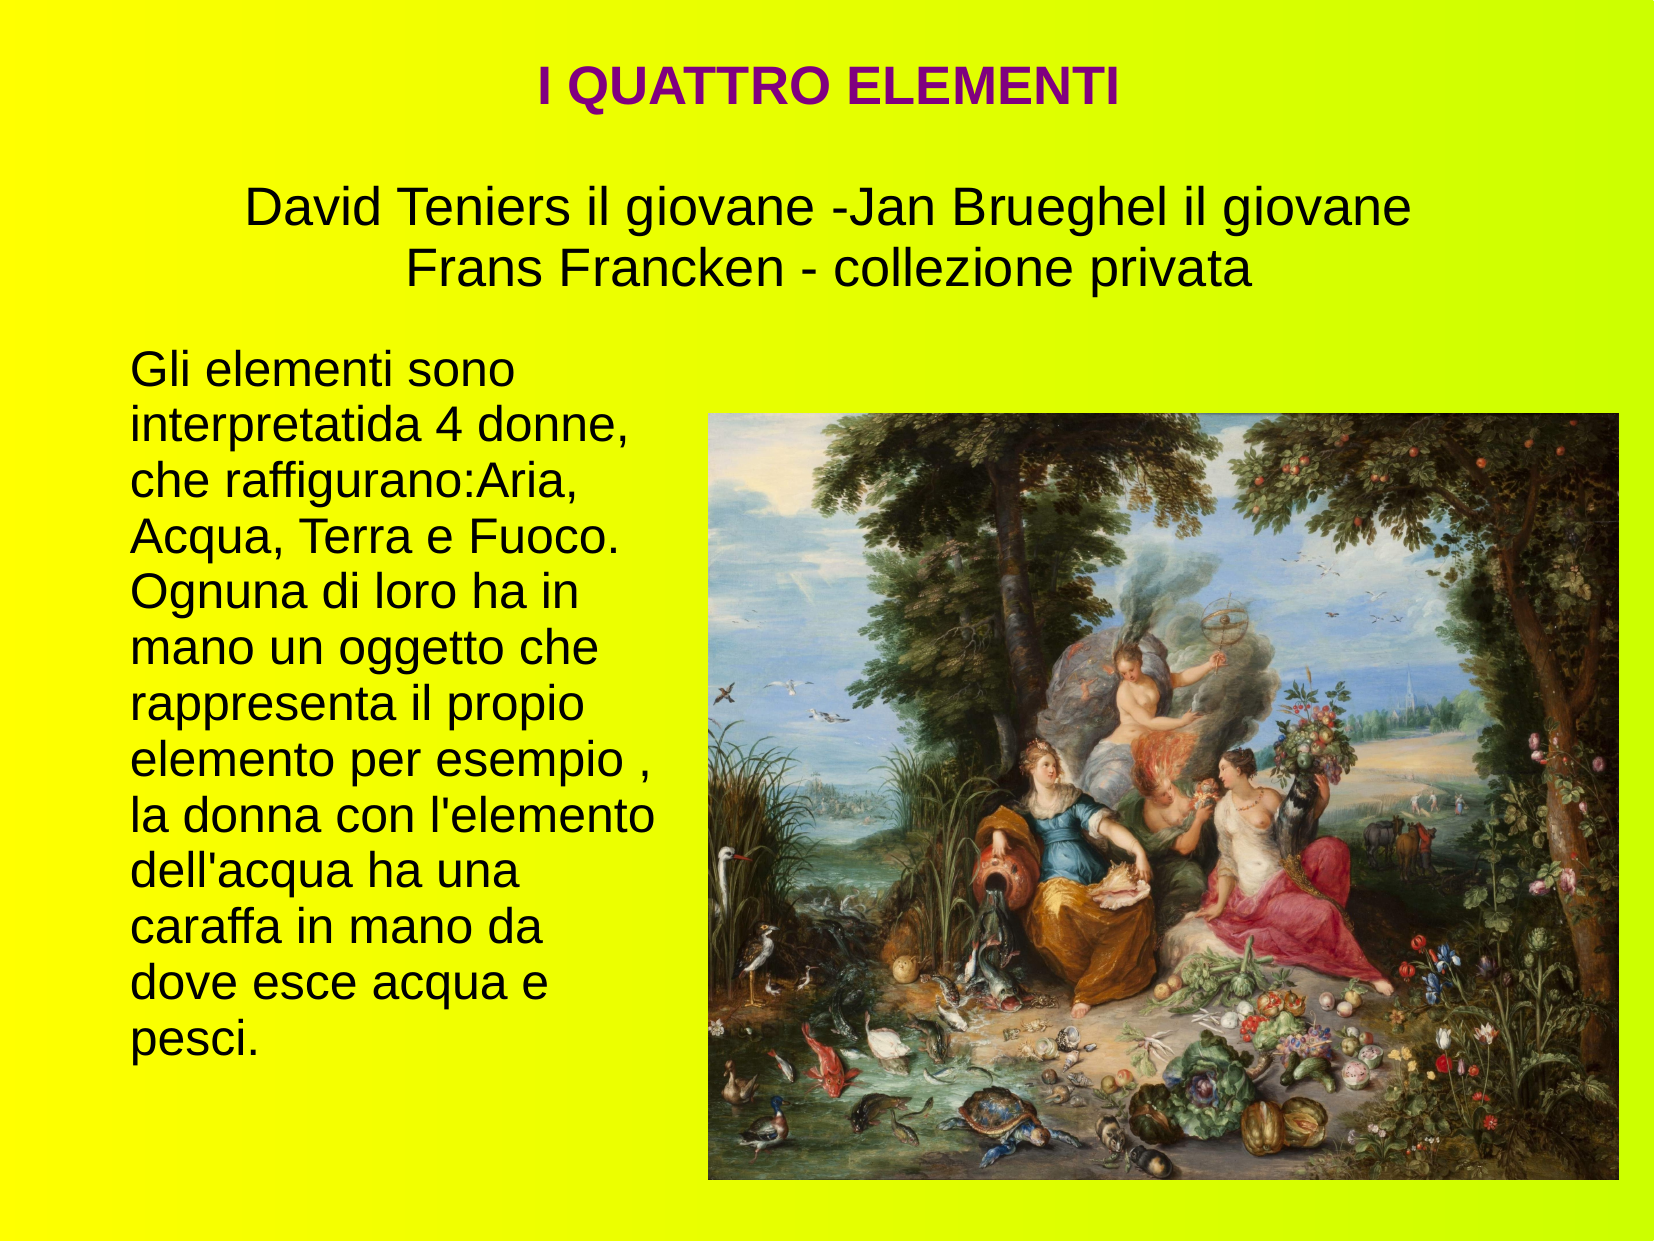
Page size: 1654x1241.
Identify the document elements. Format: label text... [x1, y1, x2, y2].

list Gli elementi sono interpretatida 4 donne, che raffigurano:Aria, Acqua, Terra e Fuoco. Ognuna di loro ha in mano un oggetto che rappresenta il propio elemento per esempio , la donna con l'elemento dell'acqua ha una caraffa in mano da dove esce acqua e pesci. [59, 340, 662, 1123]
picture [708, 413, 1619, 1180]
title I QUATTRO ELEMENTI David Teniers il giovane -Jan Brueghel il giovane Frans Francken - collezione privata [123, 54, 1536, 709]
